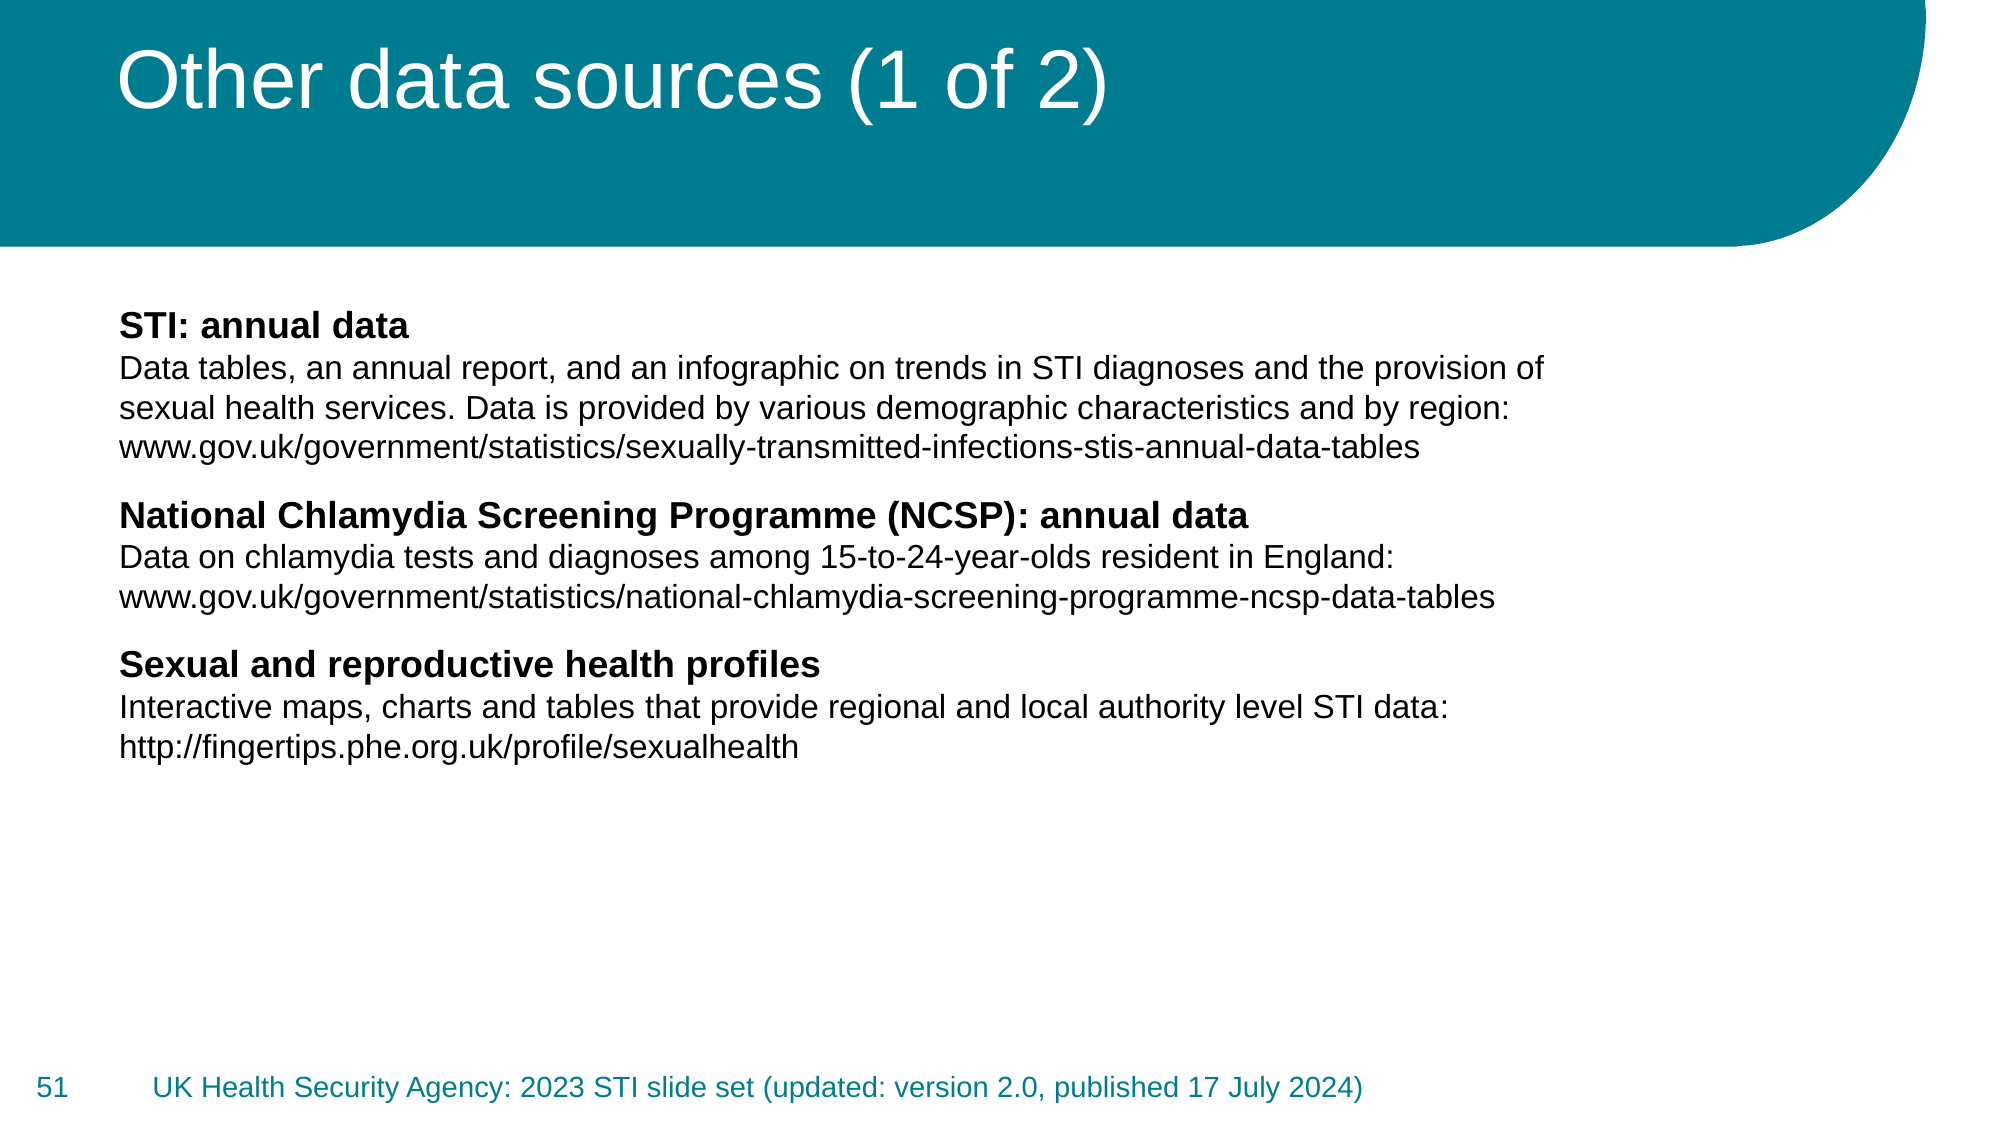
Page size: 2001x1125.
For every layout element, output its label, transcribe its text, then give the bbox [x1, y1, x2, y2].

title Other data sources (1 of 2) [101, 29, 1747, 189]
text_box [21, 1056, 120, 1117]
text_box STI: annual data Data tables, an annual report, and an infographic on trends in STI diagnoses and the provision of sexual health services. Data is provided by various demographic characteristics and by region: www.gov.uk/government/statistics/sexually-transmitted-infections-stis-annual-data-tables National Chlamydia Screening Programme (NCSP): annual data Data on chlamydia tests and diagnoses among 15-to-24-year-olds resident in England: www.gov.uk/government/statistics/national-chlamydia-screening-programme-ncsp-data-tables Sexual and reproductive health profiles Interactive maps, charts and tables that provide regional and local authority level STI data: http://fingertips.phe.org.uk/profile/sexualhealth [119, 300, 1598, 1081]
text_box UK Health Security Agency: 2023 STI slide set (updated: version 2.0, published 17 July 2024) [137, 1056, 1780, 1116]
